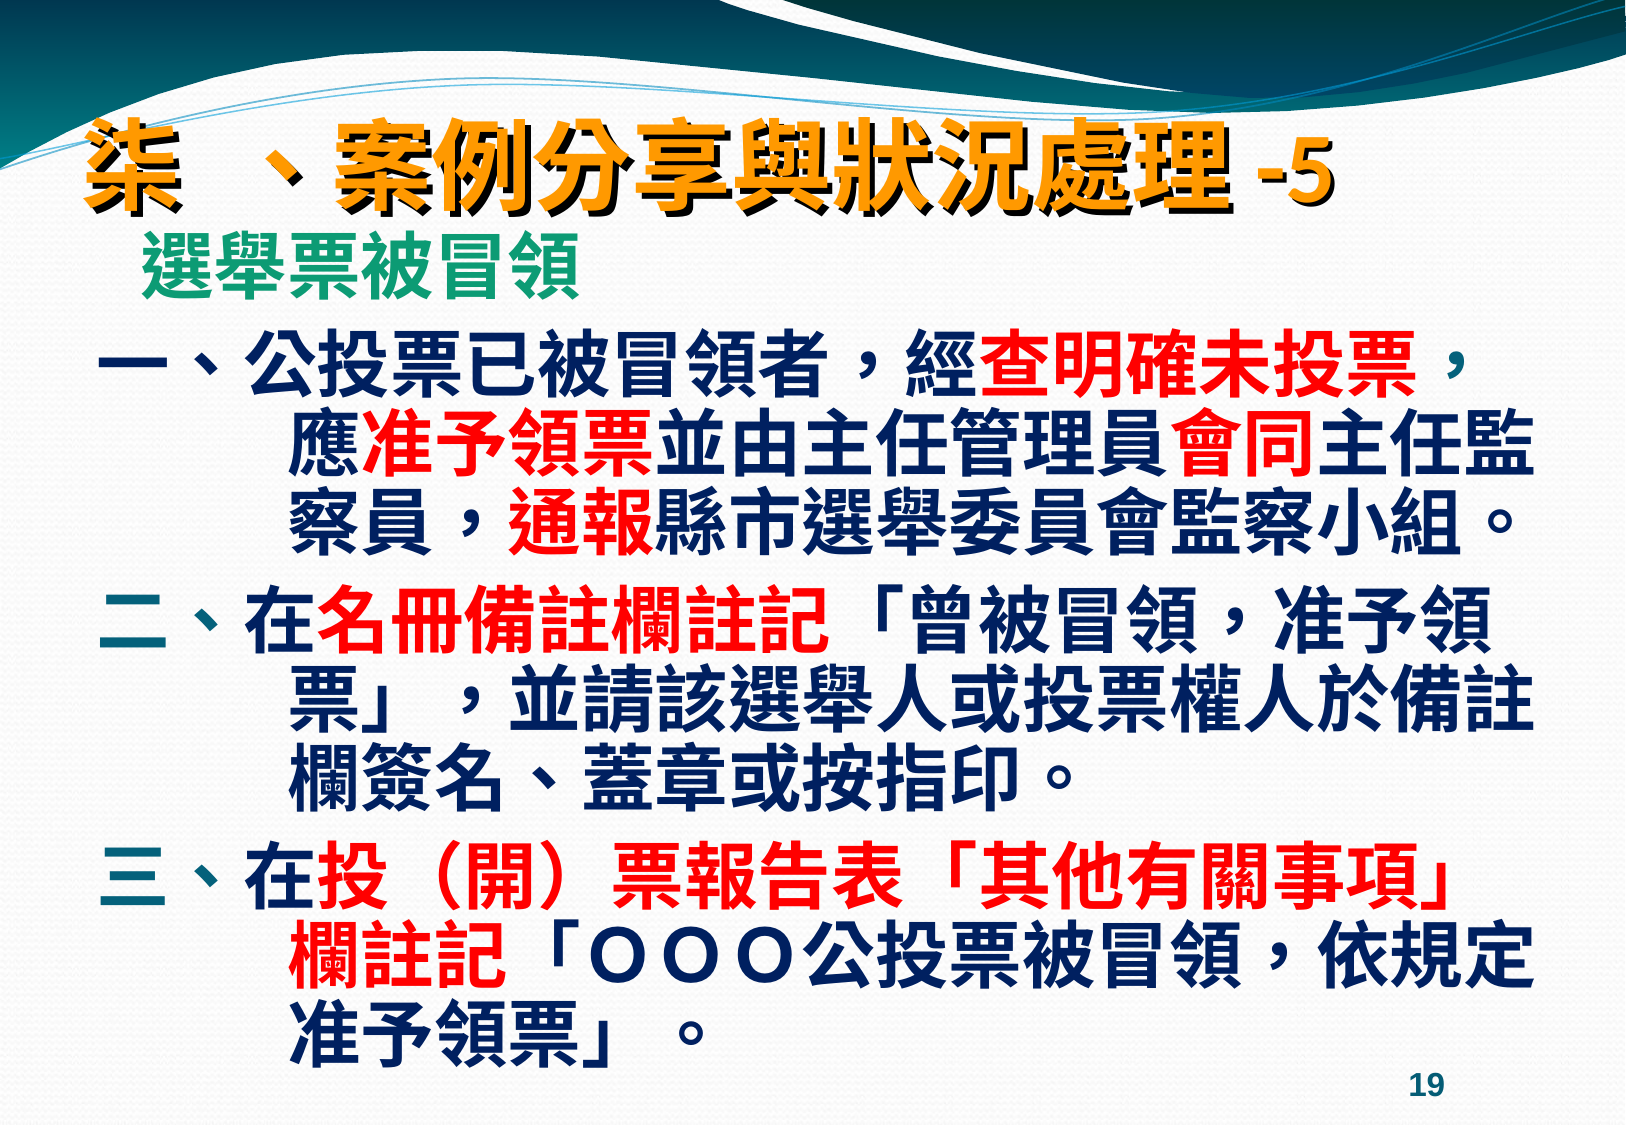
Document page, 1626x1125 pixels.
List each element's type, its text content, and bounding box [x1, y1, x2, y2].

title 柒 、案例分享與狀況處理-5 [81, 78, 1544, 222]
text_box [1408, 1042, 1544, 1103]
list 選舉票被冒領 一、公投票已被冒領者，經查明確未投票， 應准予領票並由主任管理員會同主任監 察員，通報縣市選舉委員會監察小組。 二、在名冊備註欄註記「曾被冒領，准予領 票」，並請該選舉人或投票權人於備註 欄簽名、蓋章或按指印。 三、在投（開）票報告表「其他有關事項」 欄註記「ＯＯＯ公投票被冒領，依規定 准予領票」。 [81, 222, 1572, 1125]
